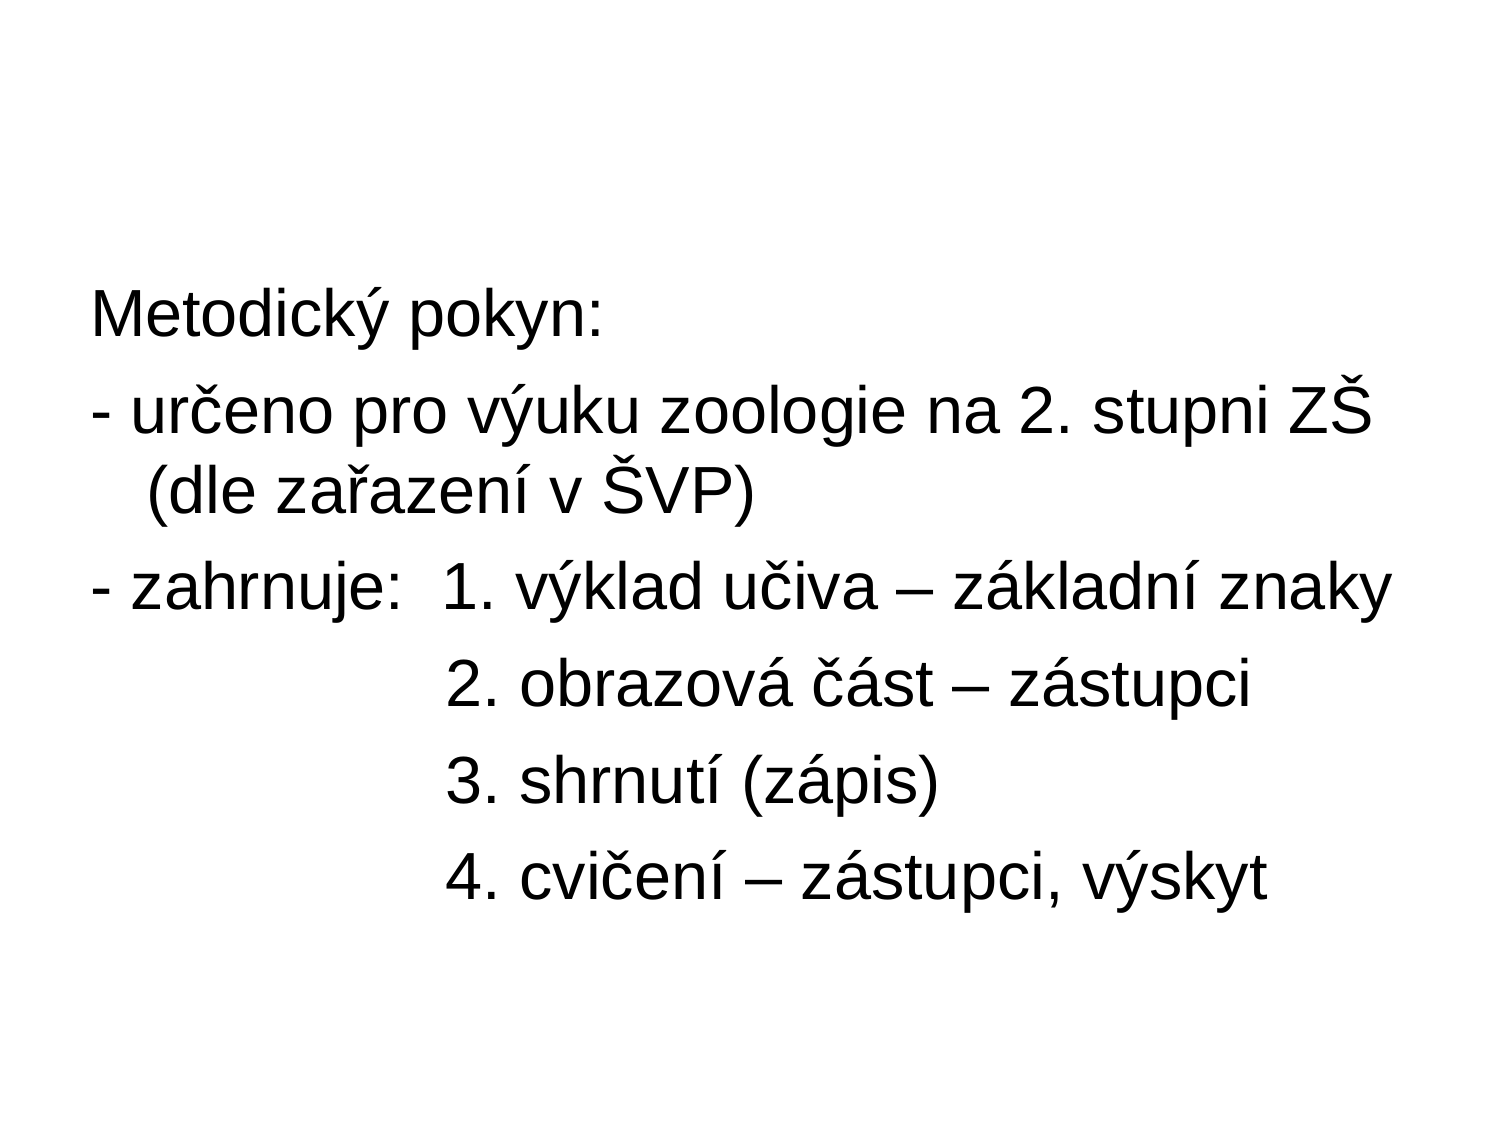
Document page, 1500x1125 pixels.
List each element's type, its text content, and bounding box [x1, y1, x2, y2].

list Metodický pokyn: - určeno pro výuku zoologie na 2. stupni ZŠ (dle zařazení v ŠVP) - zahrnuje: 1. výklad učiva – základní znaky 2. obrazová část – zástupci 3. shrnutí (zápis) 4. cvičení – zástupci, výskyt [75, 262, 1426, 1018]
